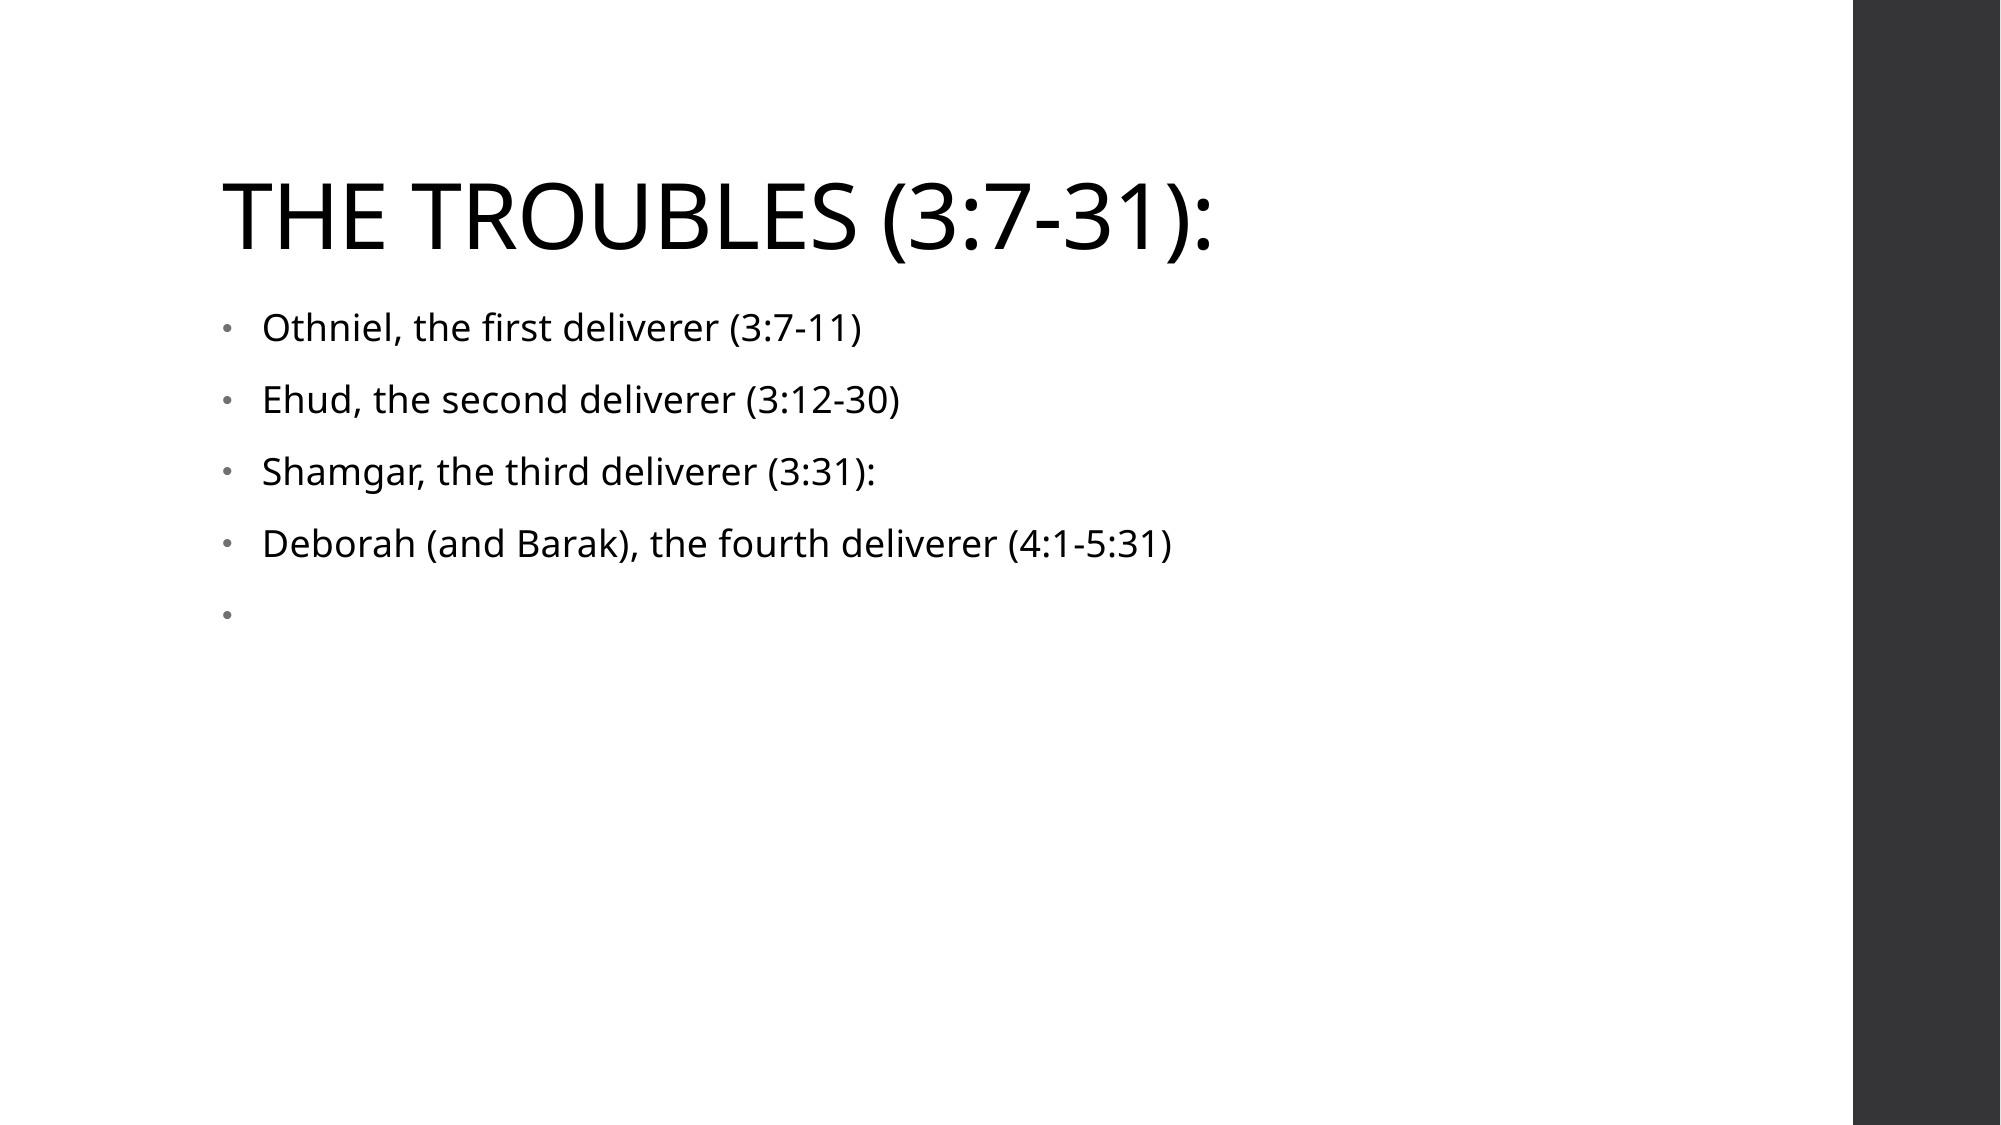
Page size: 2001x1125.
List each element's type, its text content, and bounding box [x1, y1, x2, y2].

list Othniel, the first deliverer (3:7-11) Ehud, the second deliverer (3:12-30) Shamgar, the third deliverer (3:31): Deborah (and Barak), the fourth deliverer (4:1-5:31) [206, 299, 1617, 1014]
title THE TROUBLES (3:7-31): [206, 60, 1797, 278]
